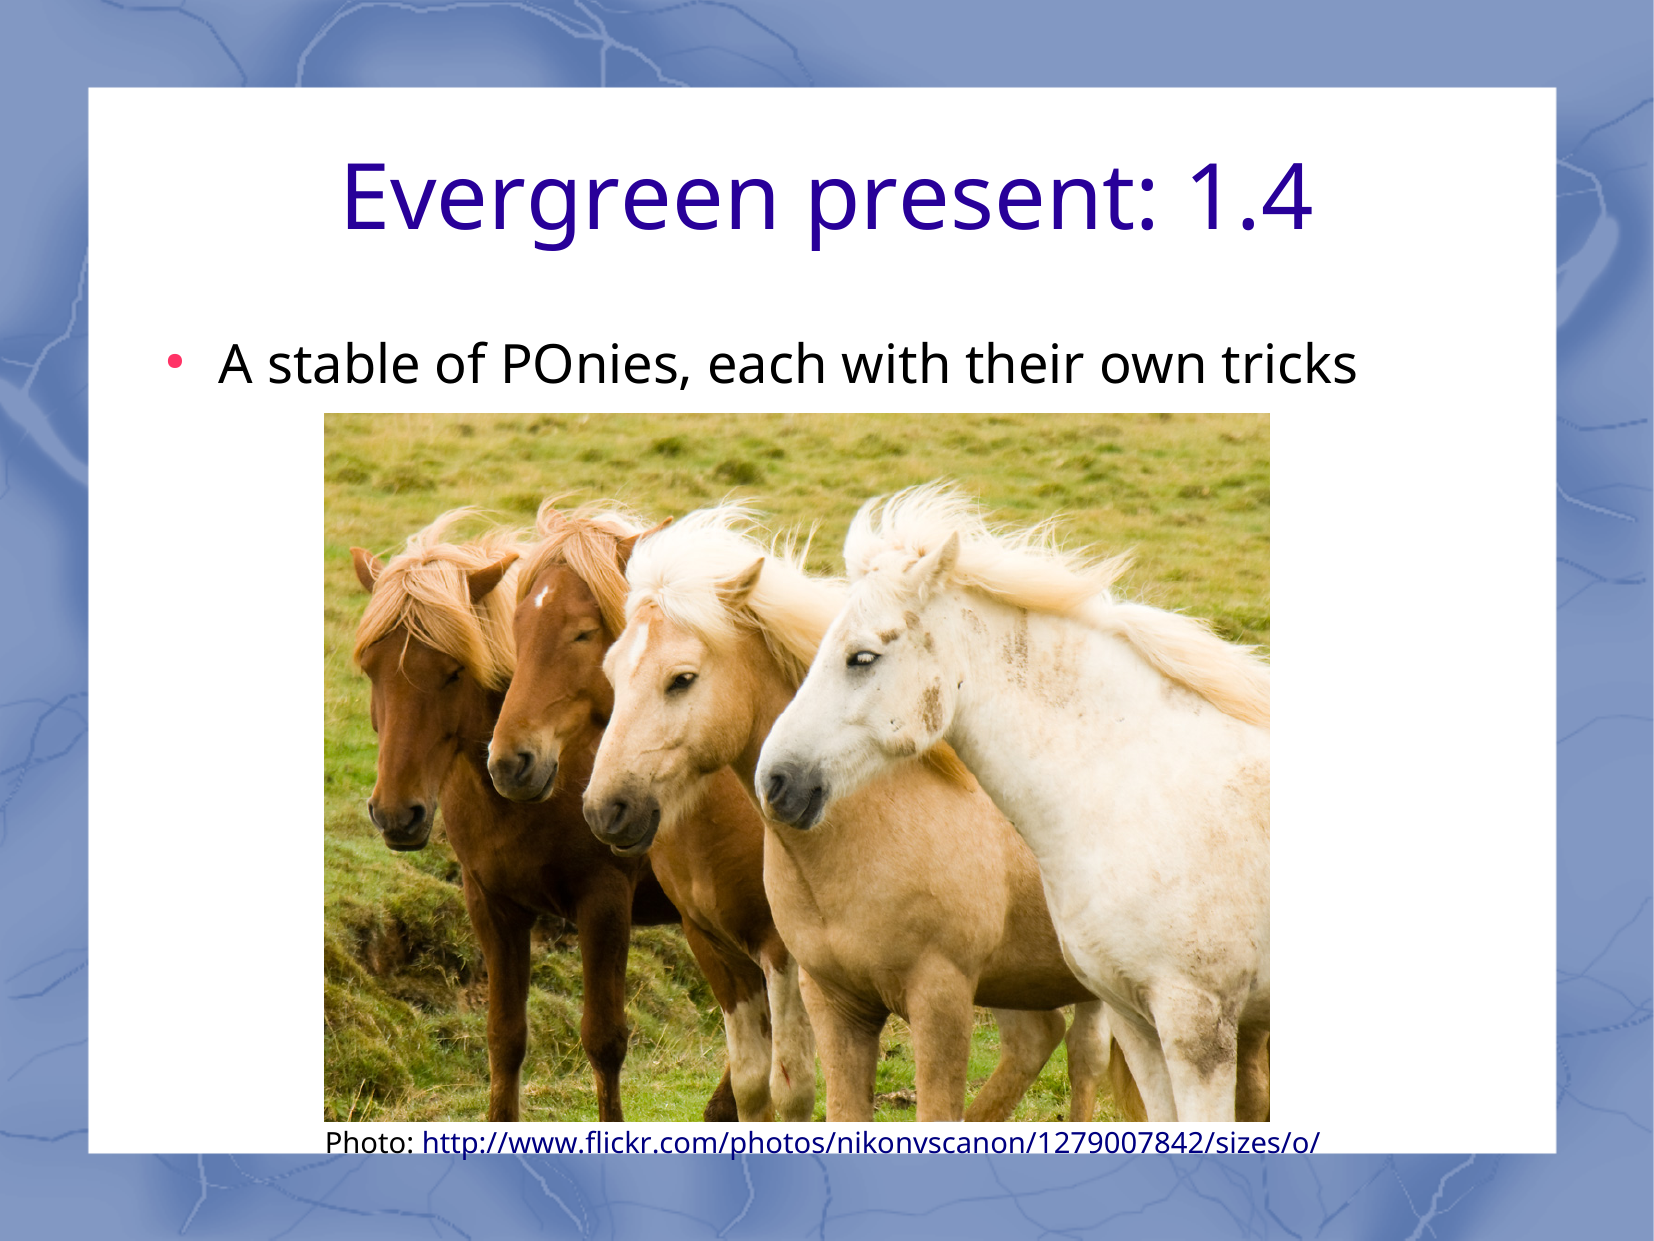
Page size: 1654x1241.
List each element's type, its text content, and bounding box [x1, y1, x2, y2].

picture [0, 0, 1654, 1241]
title Evergreen present: 1.4 [118, 90, 1536, 298]
list A stable of POnies, each with their own tricks [147, 325, 1506, 1145]
text_box Photo: http://www.flickr.com/photos/nikonvscanon/1279007842/sizes/o/ [253, 1122, 1477, 1168]
